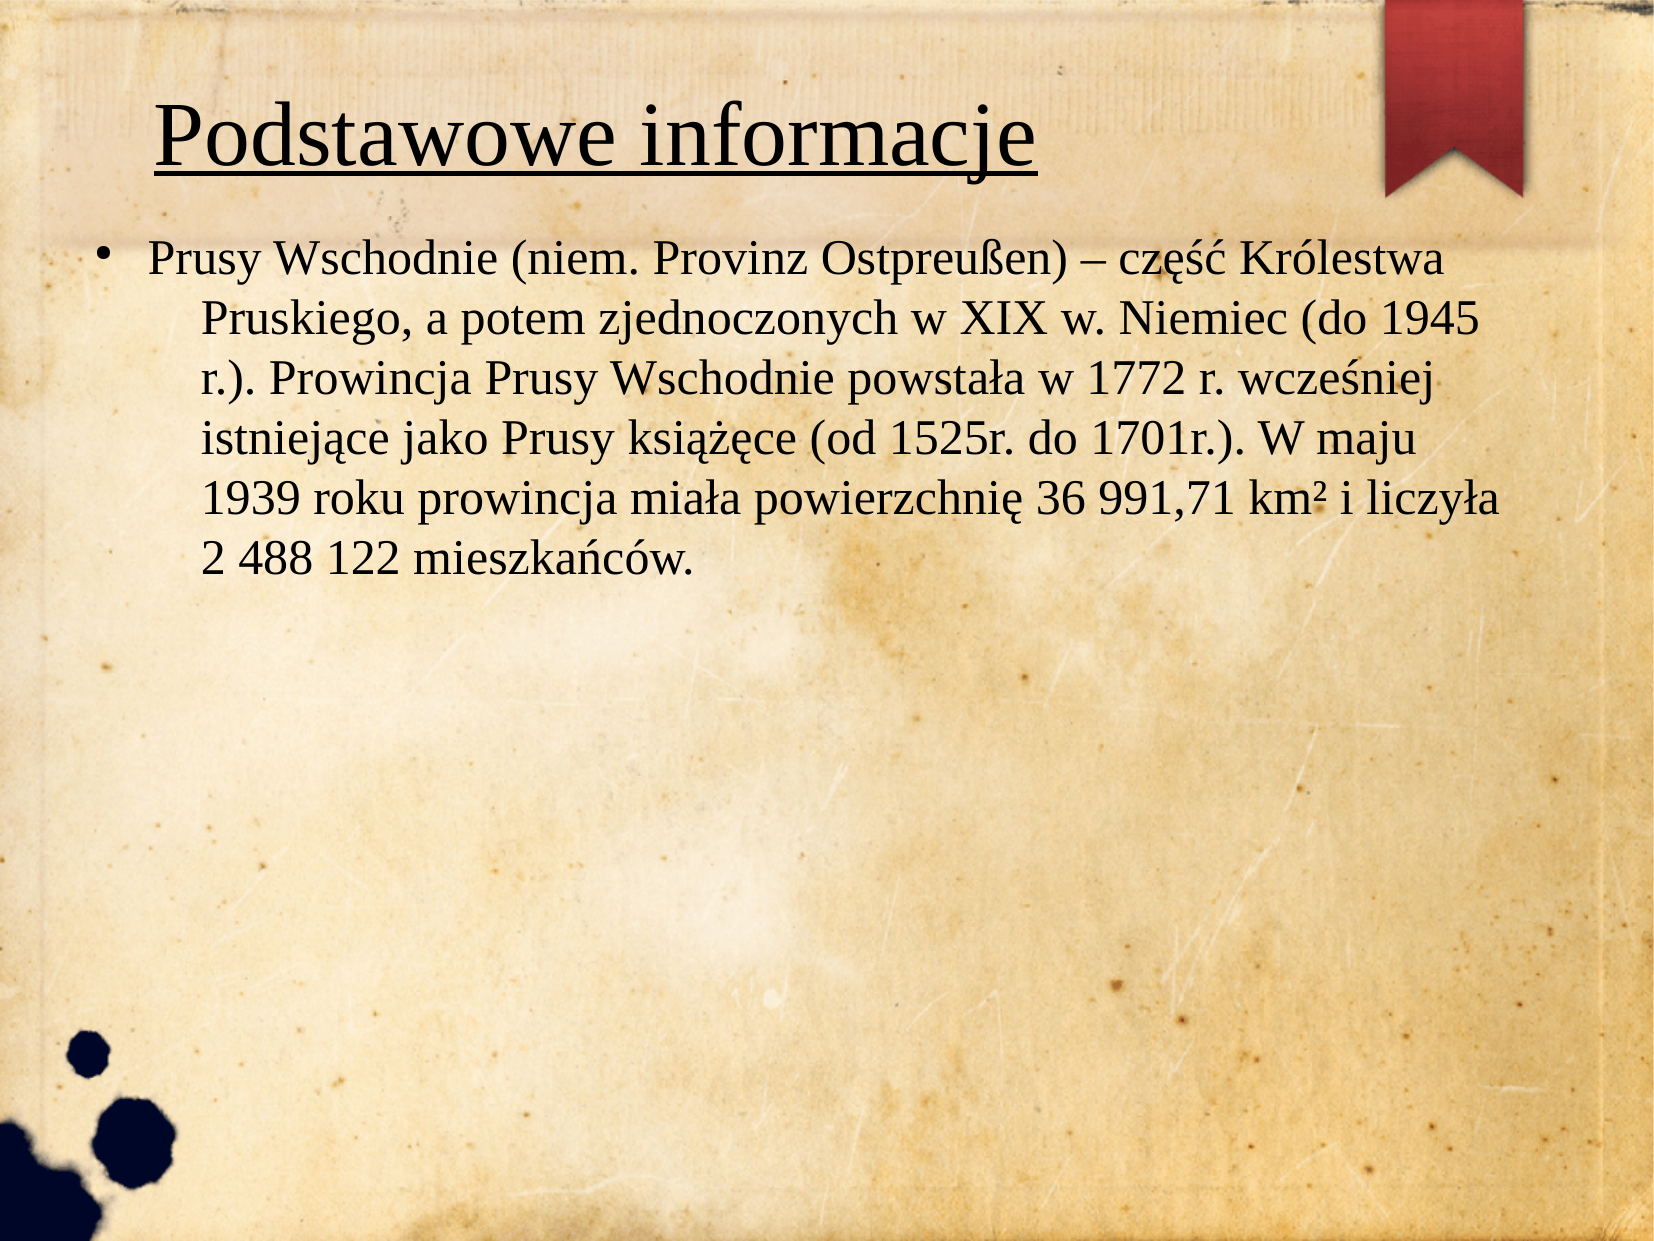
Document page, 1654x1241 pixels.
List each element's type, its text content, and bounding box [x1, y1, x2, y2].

list Prusy Wschodnie (niem. Provinz Ostpreußen) – część Królestwa Pruskiego, a potem zjednoczonych w XIX w. Niemiec (do 1945 r.). Prowincja Prusy Wschodnie powstała w 1772 r. wcześniej istniejące jako Prusy książęce (od 1525r. do 1701r.). W maju 1939 roku prowincja miała powierzchnię 36 991,71 km² i liczyła 2 488 122 mieszkańców. [59, 224, 1515, 944]
title Podstawowe informacje [153, 35, 1418, 223]
